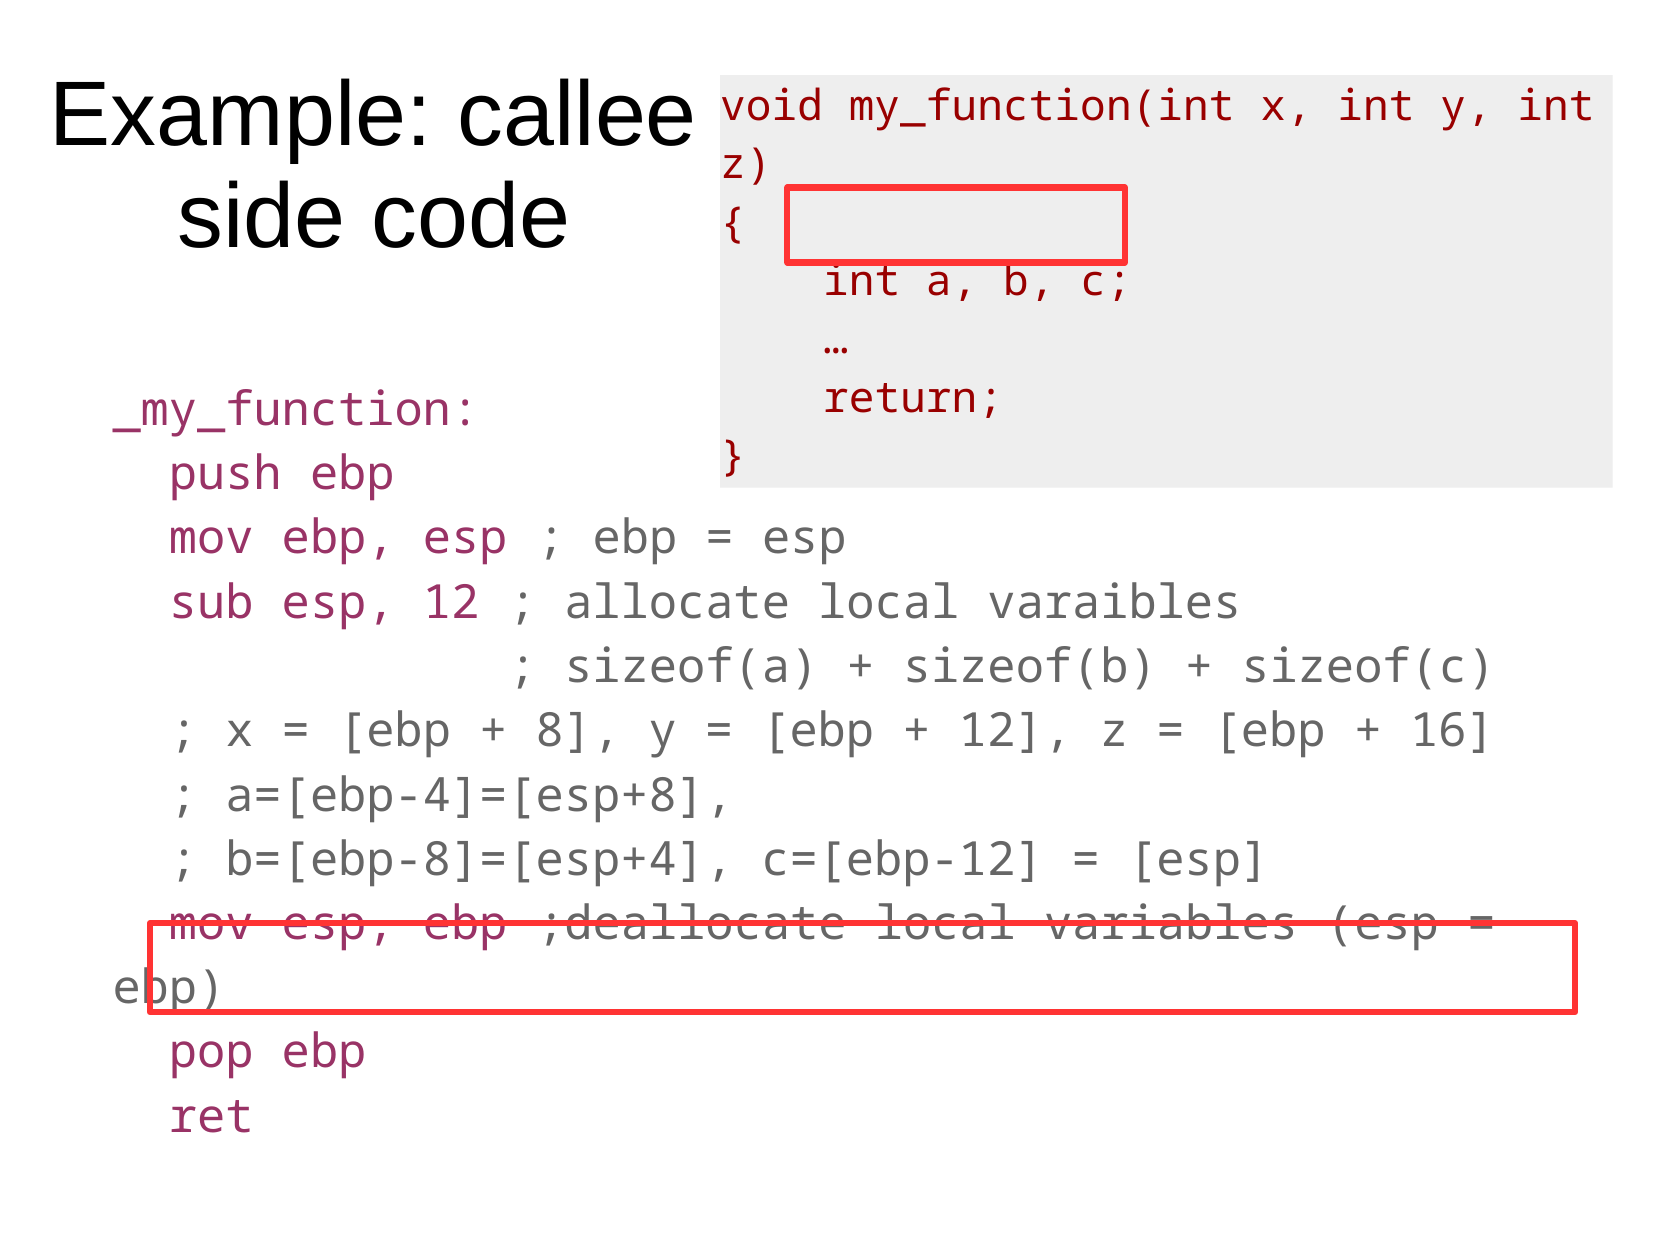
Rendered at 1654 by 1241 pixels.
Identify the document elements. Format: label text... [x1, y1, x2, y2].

title Example: callee side code [21, 61, 727, 269]
list void my_function(int x, int y, int z) { int a, b, c; … return; } [720, 75, 1613, 488]
list _my_function: push ebp mov ebp, esp ; ebp = esp sub esp, 12 ; allocate local varaibles ; sizeof(a) + sizeof(b) + sizeof(c) ; x = [ebp + 8], y = [ebp + 12], z = [ebp + 16] ; a=[ebp-4]=[esp+8], ; b=[ebp-8]=[esp+4], c=[ebp-12] = [esp] mov esp, ebp ;deallocate local variables (esp = ebp) pop ebp ret [112, 375, 1572, 1163]
list _my_function: push ebp mov ebp, esp ; ebp = esp sub esp, 12 ; allocate local varaibles ; sizeof(a) + sizeof(b) + sizeof(c) ; x = [ebp + 8], y = [ebp + 12], z = [ebp + 16] ; a=[ebp-4]=[esp+8], ; b=[ebp-8]=[esp+4], c=[ebp-12] = [esp] mov esp, ebp ;deallocate local variables (esp = ebp) pop ebp ret [153, 926, 1572, 1009]
